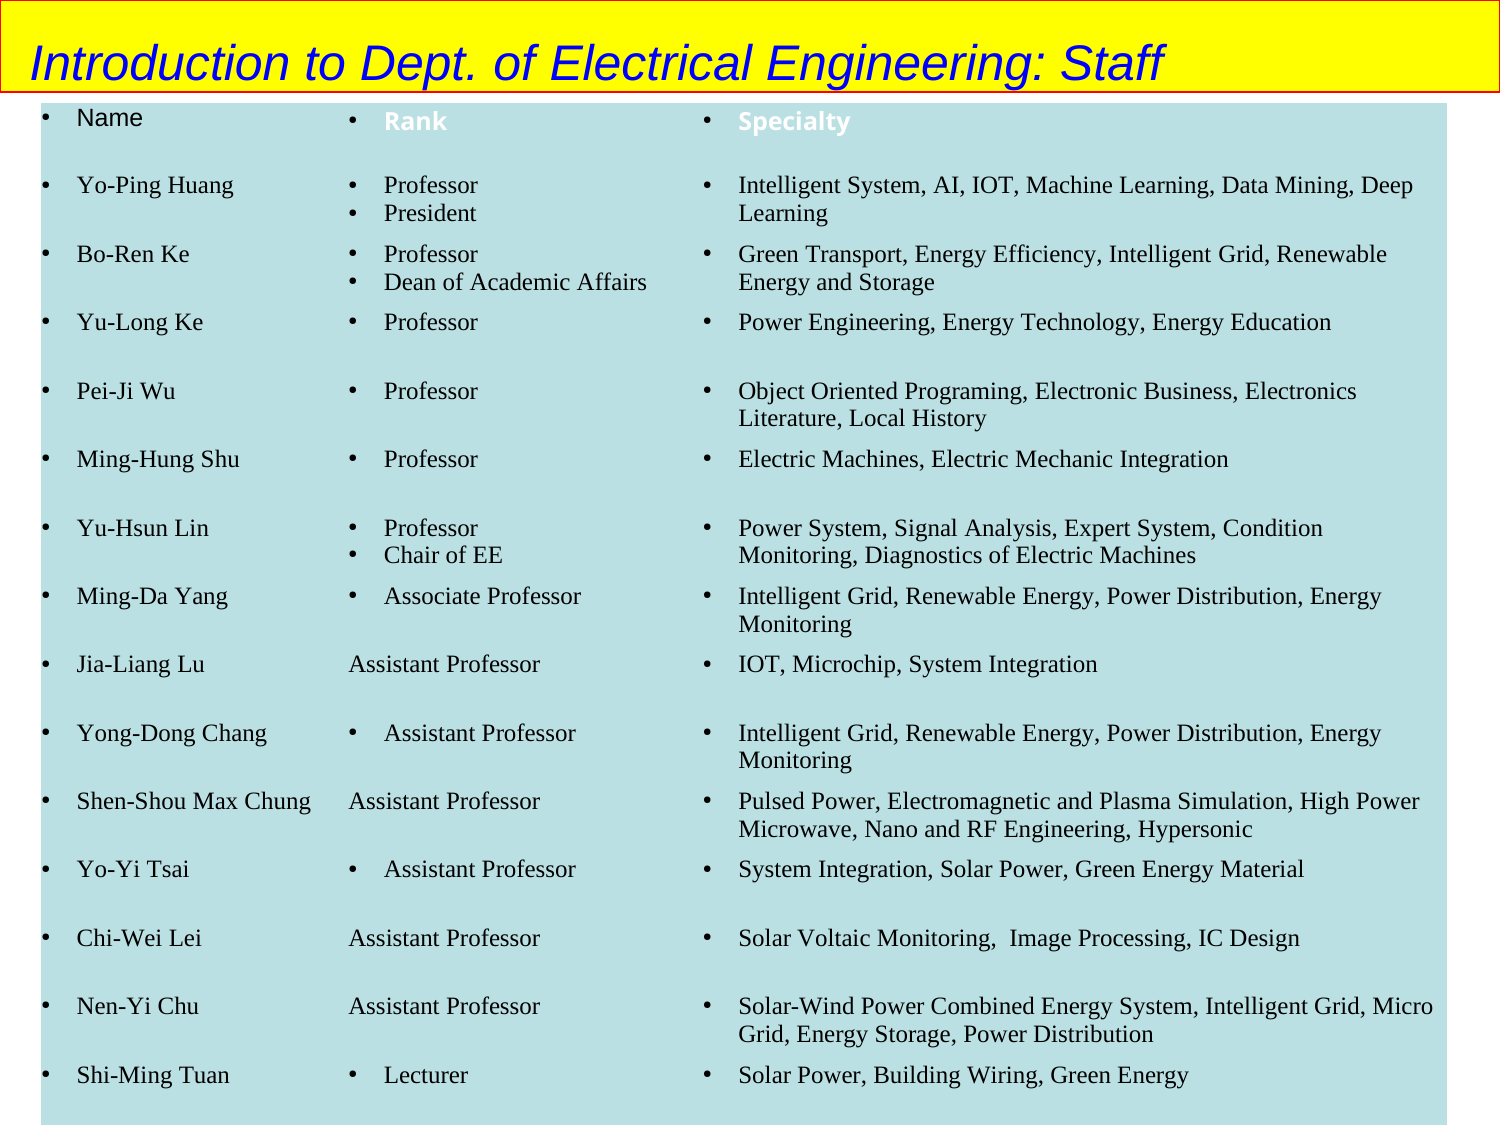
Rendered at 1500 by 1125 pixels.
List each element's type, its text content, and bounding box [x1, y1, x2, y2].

table_cell Yu-Long Ke [41, 309, 348, 377]
table_cell Yu-Hsun Lin [41, 514, 348, 582]
table_cell Solar-Wind Power Combined Energy System, Intelligent Grid, Micro Grid, Energy Storage, Power Distribution [703, 992, 1447, 1061]
table_cell Intelligent Grid, Renewable Energy, Power Distribution, Energy Monitoring [703, 719, 1447, 787]
table_cell Assistant Professor [348, 787, 703, 856]
table_cell Professor Dean of Academic Affairs [348, 240, 703, 309]
table_cell Lecturer [348, 1061, 703, 1125]
table_cell Ming-Da Yang [41, 582, 348, 650]
table_cell Shi-Ming Tuan [41, 1061, 348, 1125]
table_cell Intelligent Grid, Renewable Energy, Power Distribution, Energy Monitoring [703, 582, 1447, 650]
table_cell Professor [348, 445, 703, 514]
table_cell Ming-Hung Shu [41, 445, 348, 514]
table_cell Intelligent System, AI, IOT, Machine Learning, Data Mining, Deep Learning [703, 172, 1447, 240]
table_cell Pulsed Power, Electromagnetic and Plasma Simulation, High Power Microwave, Nano and RF Engineering, Hypersonic [703, 787, 1447, 856]
table_header Name [41, 103, 348, 172]
table_cell Nen-Yi Chu [41, 992, 348, 1061]
table_cell Pei-Ji Wu [41, 377, 348, 445]
table_cell Assistant Professor [348, 650, 703, 719]
table_cell Professor [348, 309, 703, 377]
table_cell Object Oriented Programing, Electronic Business, Electronics Literature, Local History [703, 377, 1447, 445]
table_cell Professor President [348, 172, 703, 240]
table_header Rank [348, 103, 703, 172]
text_box Introduction to Dept. of Electrical Engineering: Staff [1, 1, 1499, 91]
table_cell Solar Voltaic Monitoring, Image Processing, IC Design [703, 924, 1447, 992]
table_cell Assistant Professor [348, 719, 703, 787]
table_cell Power Engineering, Energy Technology, Energy Education [703, 309, 1447, 377]
table_cell Assistant Professor [348, 992, 703, 1061]
table_cell IOT, Microchip, System Integration [703, 650, 1447, 719]
table_cell Assistant Professor [348, 856, 703, 924]
table_cell Green Transport, Energy Efficiency, Intelligent Grid, Renewable Energy and Storage [703, 240, 1447, 309]
table_cell Jia-Liang Lu [41, 650, 348, 719]
table_cell Shen-Shou Max Chung [41, 787, 348, 856]
table_cell Solar Power, Building Wiring, Green Energy [703, 1061, 1447, 1125]
table_cell Professor Chair of EE [348, 514, 703, 582]
table_cell Associate Professor [348, 582, 703, 650]
table_cell Yong-Dong Chang [41, 719, 348, 787]
table_cell Bo-Ren Ke [41, 240, 348, 309]
table_cell Assistant Professor [348, 924, 703, 992]
table_cell Professor [348, 377, 703, 445]
table_cell Power System, Signal Analysis, Expert System, Condition Monitoring, Diagnostics of Electric Machines [703, 514, 1447, 582]
table_cell Electric Machines, Electric Mechanic Integration [703, 445, 1447, 514]
table_cell Yo-Yi Tsai [41, 856, 348, 924]
table_header Specialty [703, 103, 1447, 172]
table_cell System Integration, Solar Power, Green Energy Material [703, 856, 1447, 924]
table_cell Yo-Ping Huang [41, 172, 348, 240]
table_cell Chi-Wei Lei [41, 924, 348, 992]
